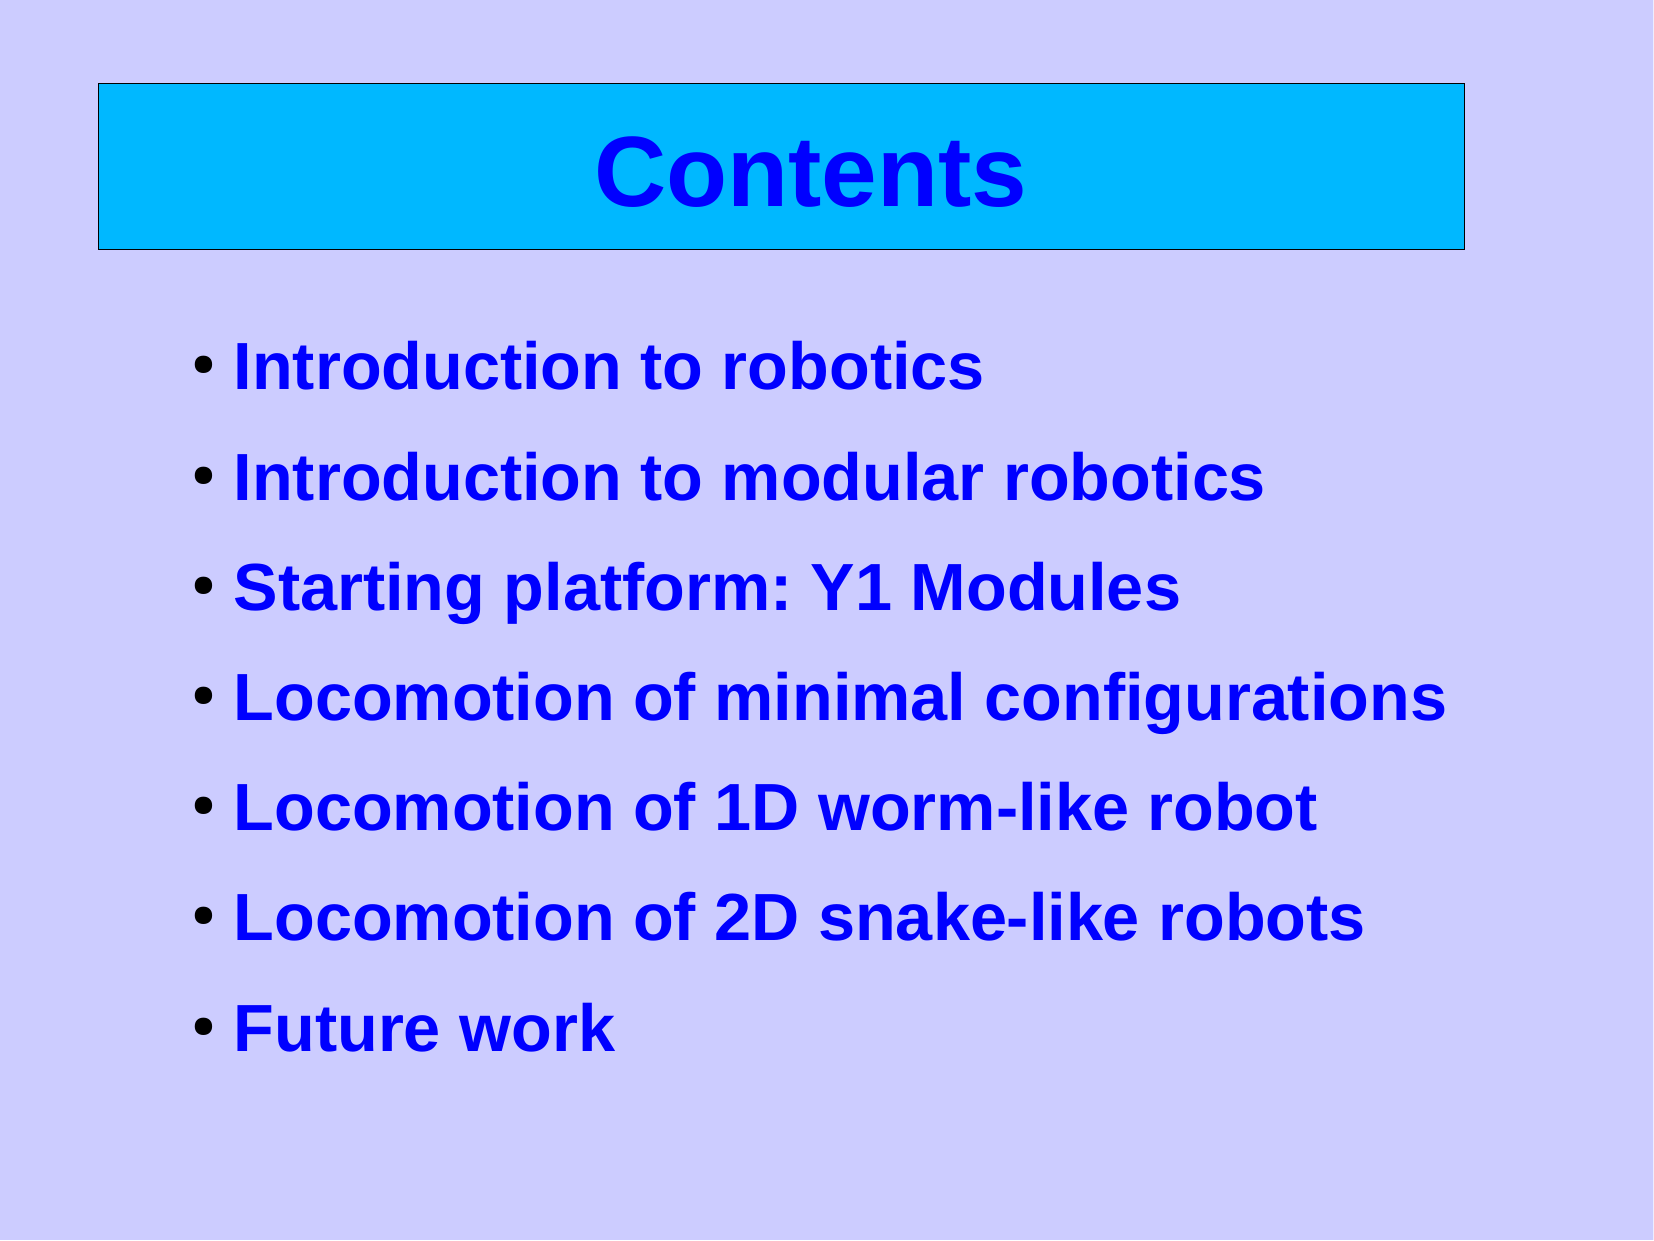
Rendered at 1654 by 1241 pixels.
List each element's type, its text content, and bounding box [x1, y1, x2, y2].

text_box Contents [594, 115, 1028, 228]
text_box Introduction to robotics Introduction to modular robotics Starting platform: Y1 Modules Locomotion of minimal configurations Locomotion of 1D worm-like robot Locomotion of 2D snake-like robots Future work [191, 329, 1582, 1066]
text_box [98, 83, 1465, 250]
